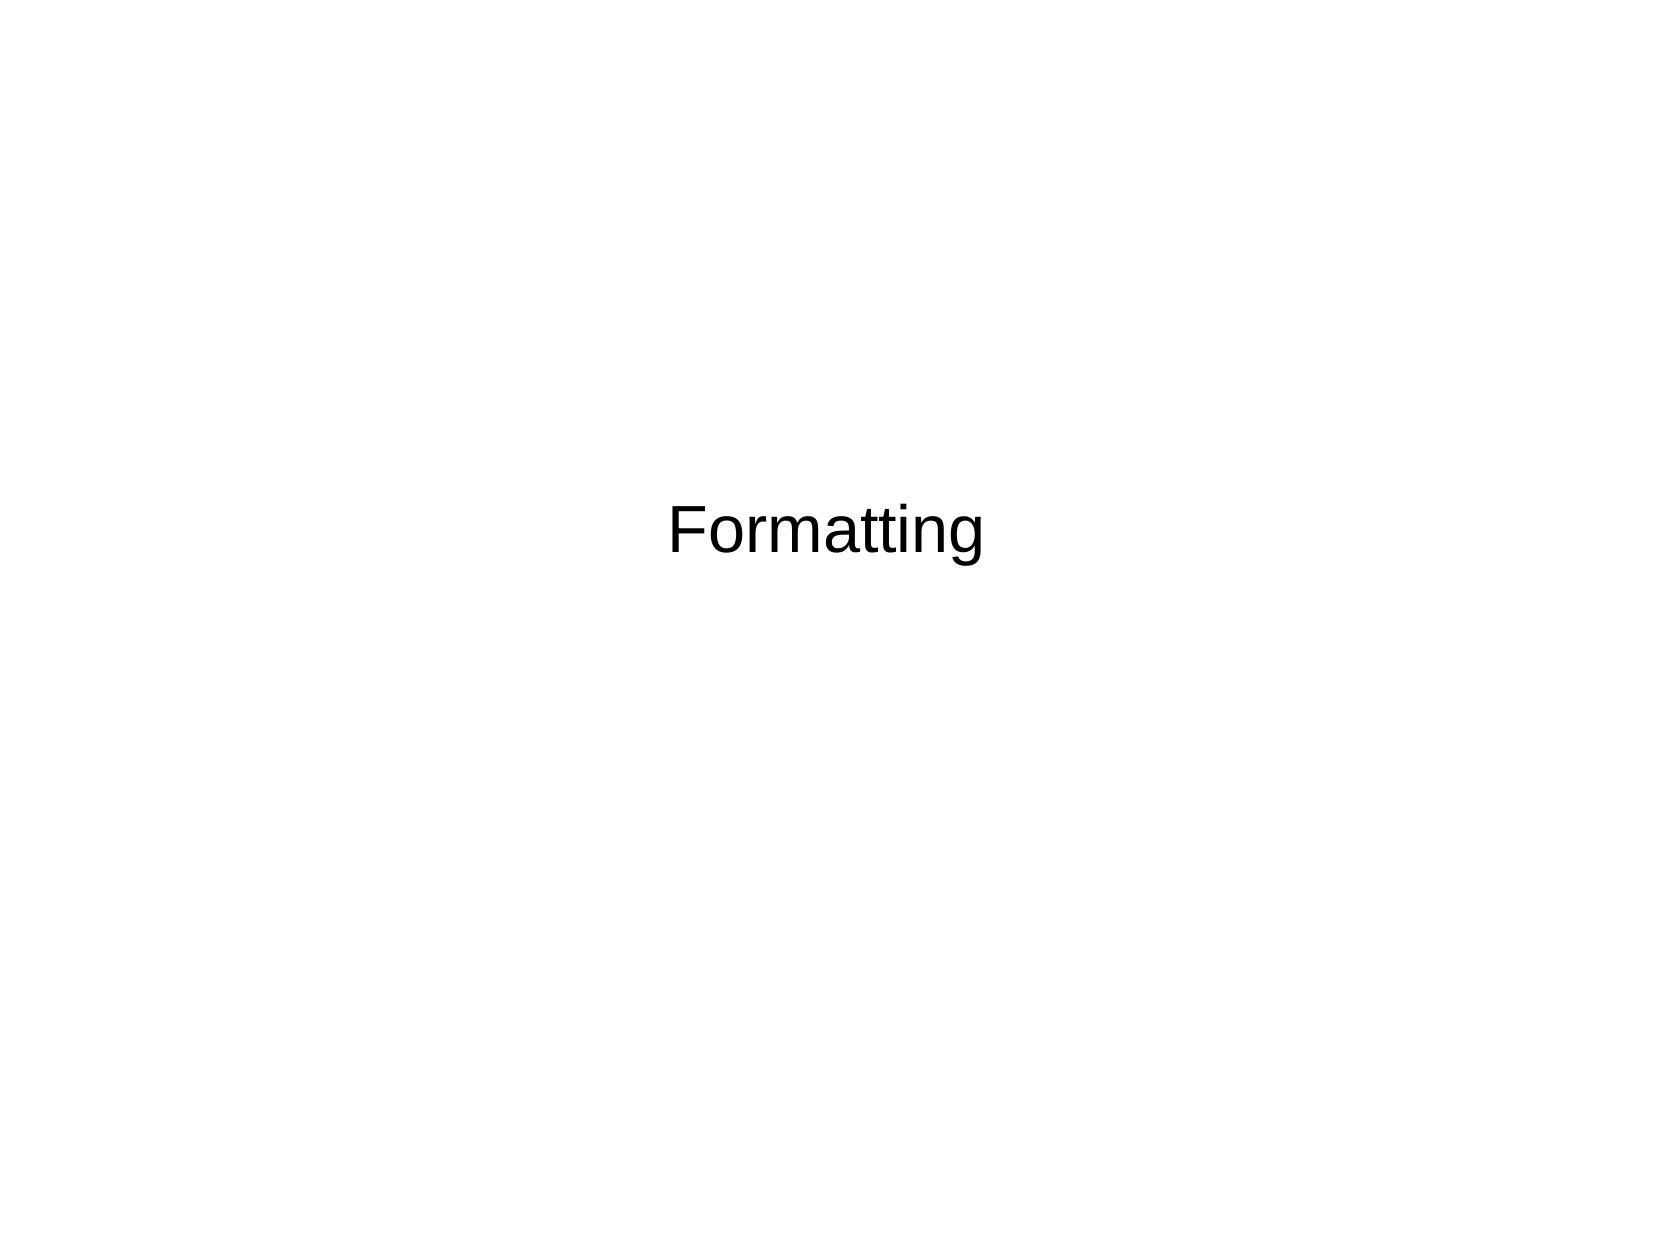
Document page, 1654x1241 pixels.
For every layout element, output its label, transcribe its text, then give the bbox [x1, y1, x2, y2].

subtitle Formatting [82, 49, 1571, 1010]
